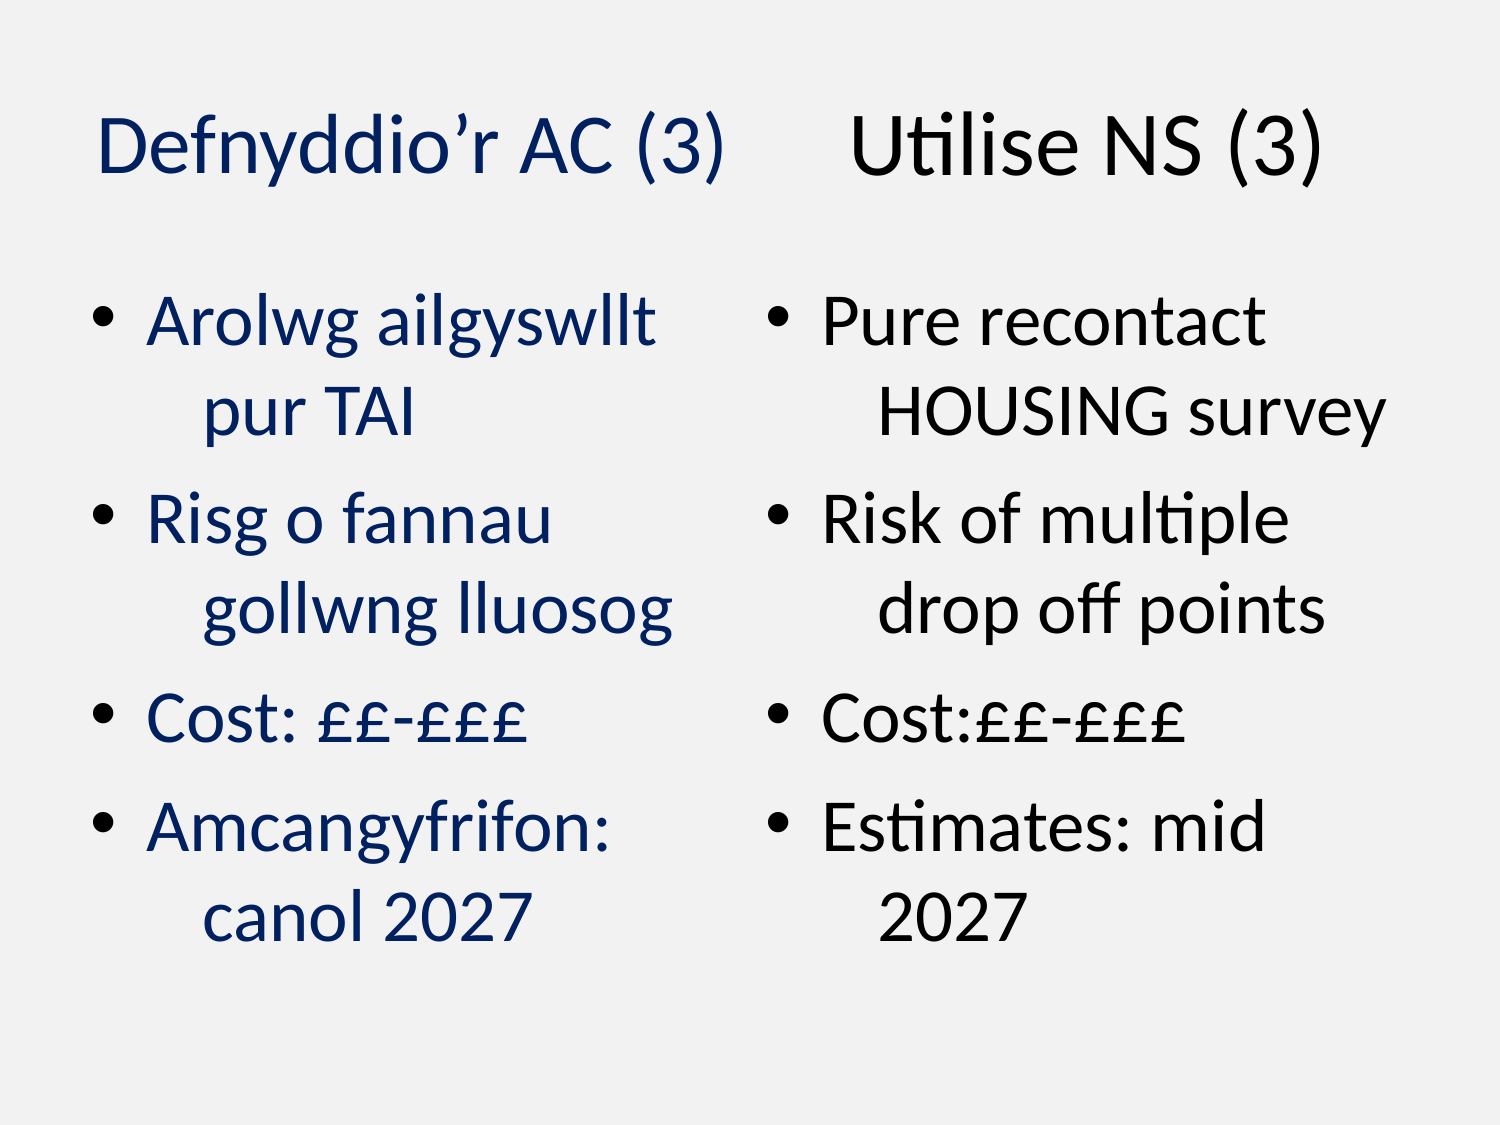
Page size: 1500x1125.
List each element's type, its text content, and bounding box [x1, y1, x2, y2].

text_box Defnyddio’r AC (3) [75, 45, 751, 233]
text_box Arolwg ailgyswllt pur TAI Risg o fannau gollwng lluosog Cost: ££-£££ Amcangyfrifon: canol 2027 [75, 262, 751, 1005]
text_box Utilise NS (3) [751, 45, 1426, 233]
list Pure recontact HOUSING survey Risk of multiple drop off points Cost:££-£££ Estimates: mid 2027 [751, 262, 1426, 1005]
